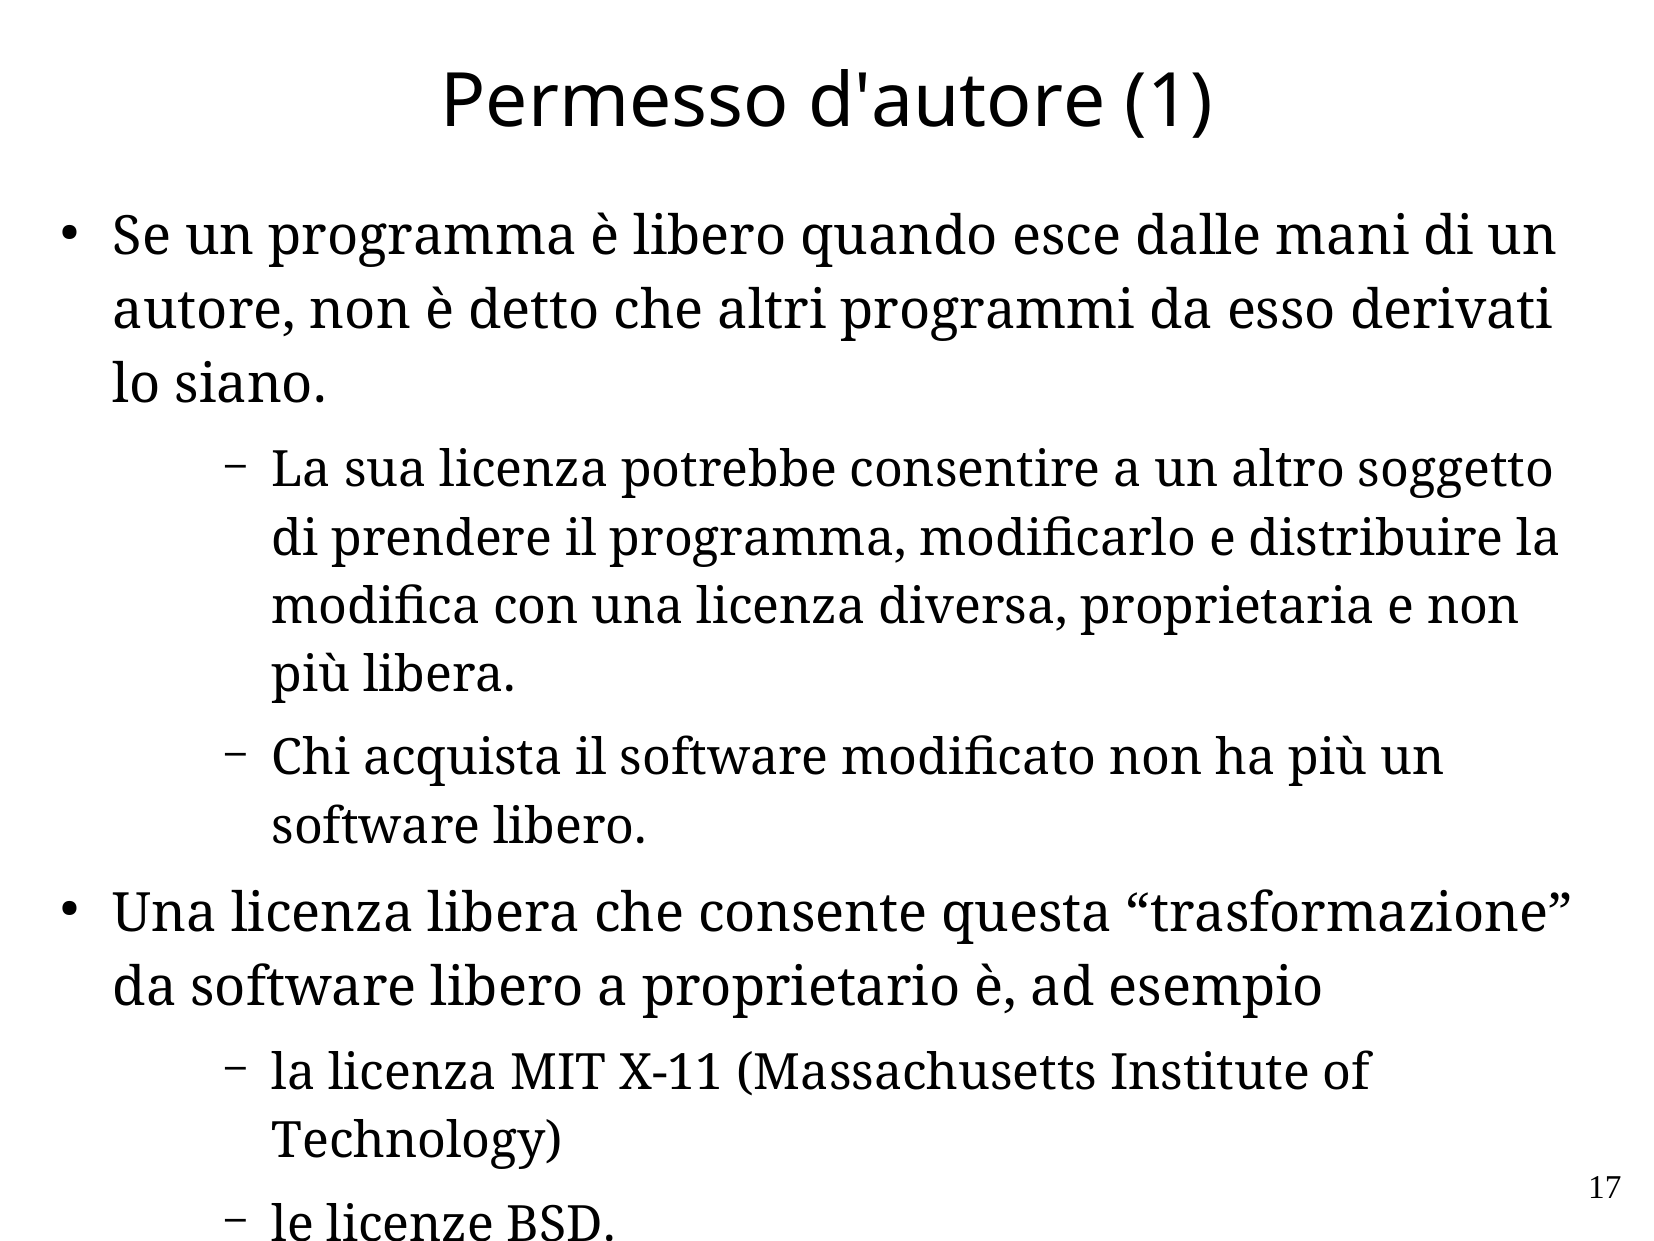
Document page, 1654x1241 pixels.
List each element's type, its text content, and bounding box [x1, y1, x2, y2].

title Permesso d'autore (1) [37, 30, 1617, 166]
list Se un programma è libero quando esce dalle mani di un autore, non è detto che altri programmi da esso derivati lo siano. La sua licenza potrebbe consentire a un altro soggetto di prendere il programma, modificarlo e distribuire la modifica con una licenza diversa, proprietaria e non più libera. Chi acquista il software modificato non ha più un software libero. Una licenza libera che consente questa “trasformazione” da software libero a proprietario è, ad esempio la licenza MIT X-11 (Massachusetts Institute of Technology) le licenze BSD. [42, 196, 1612, 1187]
